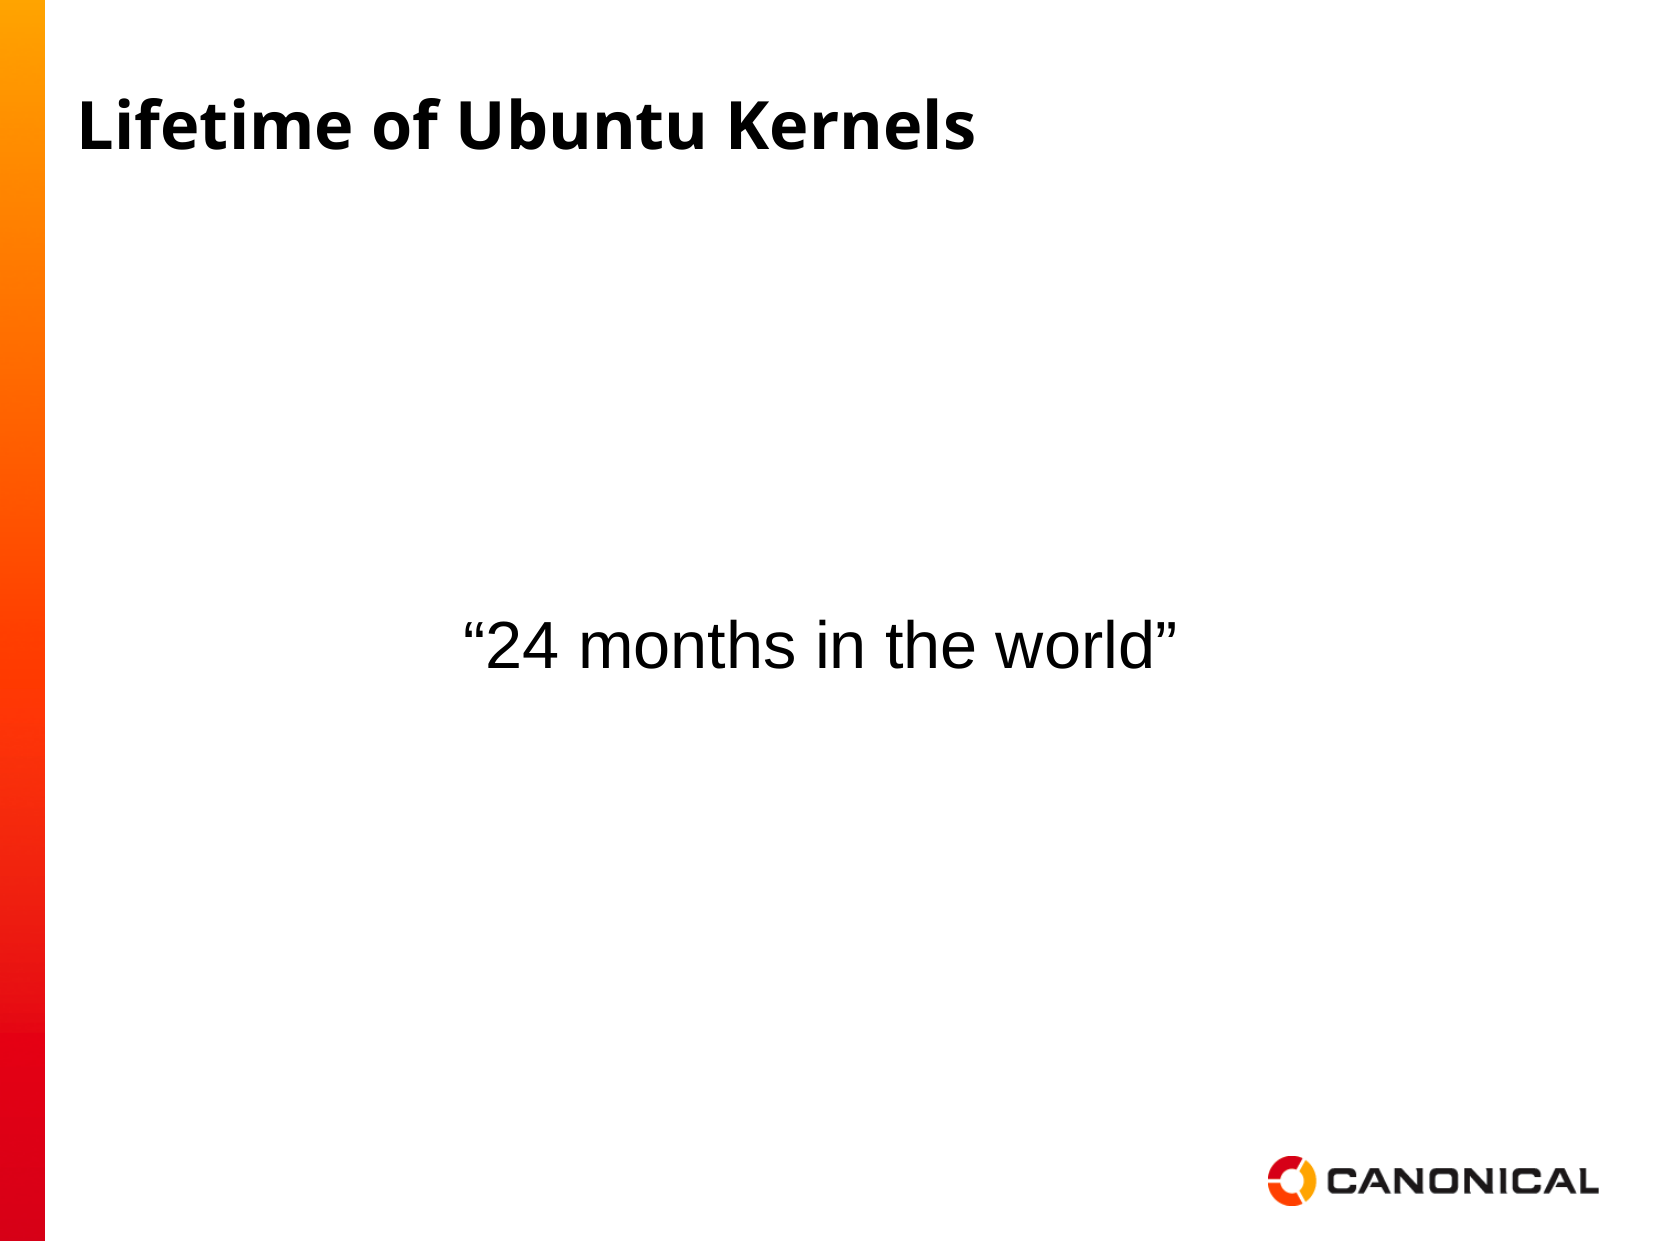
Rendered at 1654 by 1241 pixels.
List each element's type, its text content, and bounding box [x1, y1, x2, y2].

picture [0, 0, 45, 1241]
subtitle “24 months in the world” [76, 236, 1589, 1055]
picture [1268, 1156, 1599, 1206]
title Lifetime of Ubuntu Kernels [76, 40, 1589, 207]
